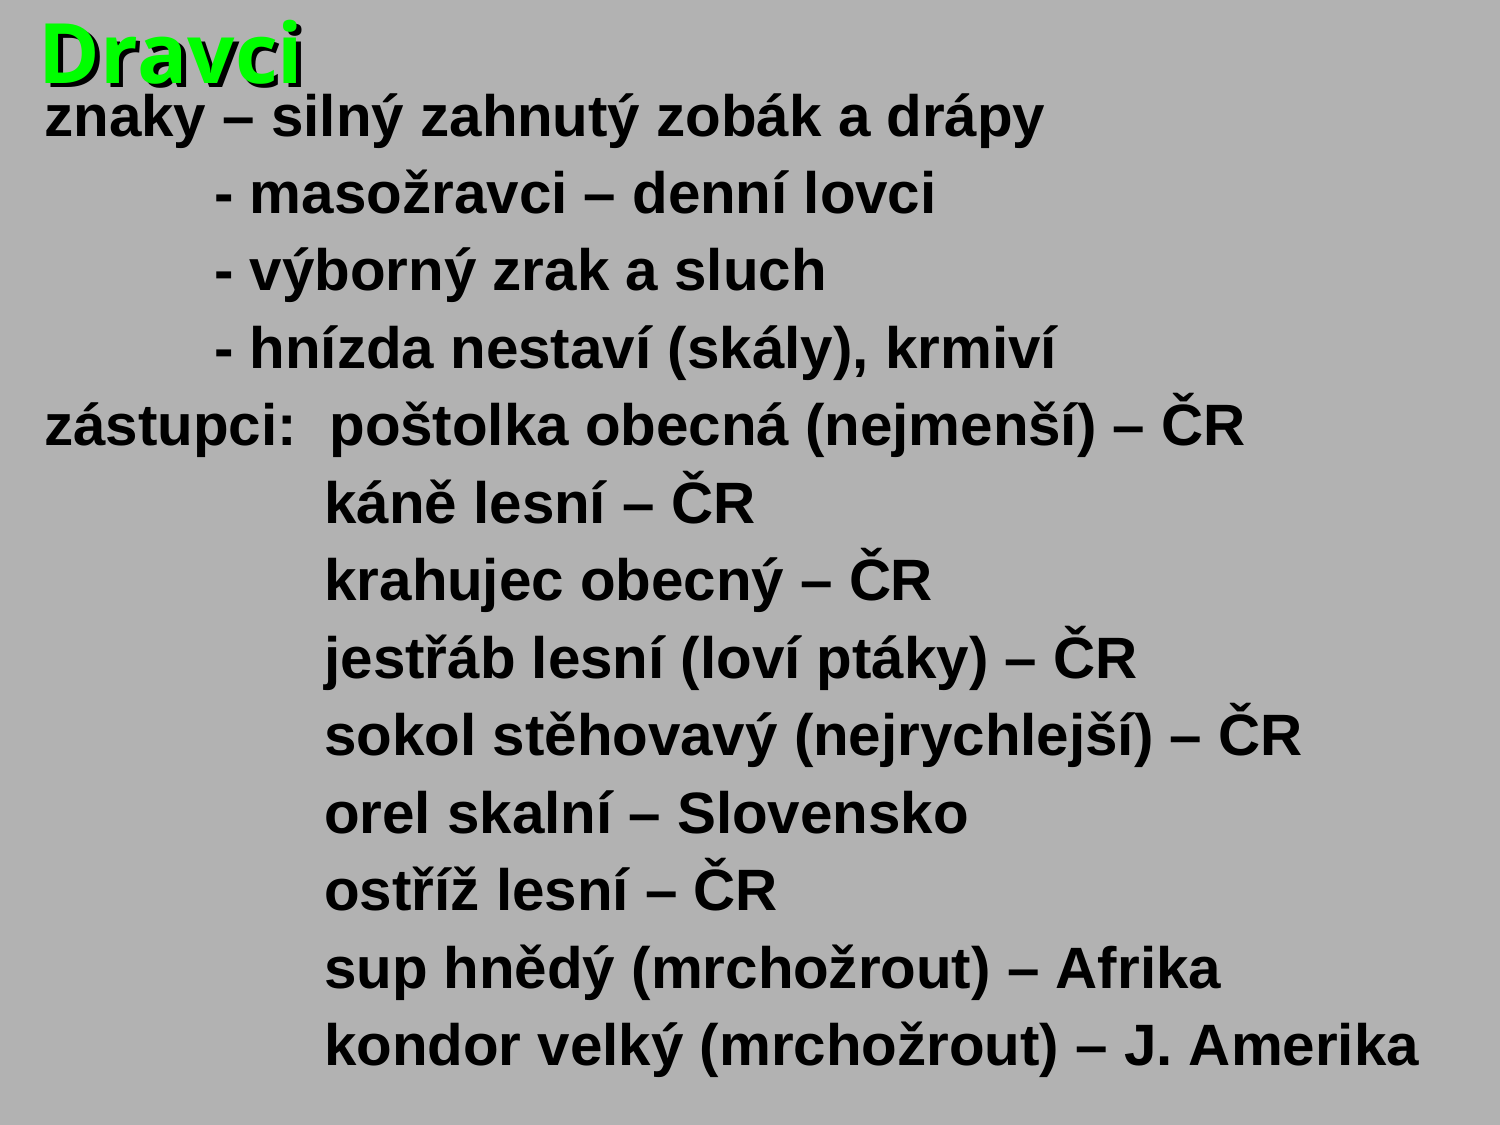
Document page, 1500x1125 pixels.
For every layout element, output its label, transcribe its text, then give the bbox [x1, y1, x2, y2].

title Dravci [0, 0, 1415, 121]
list znaky – silný zahnutý zobák a drápy - masožravci – denní lovci - výborný zrak a sluch - hnízda nestaví (skály), krmiví zástupci: poštolka obecná (nejmenší) – ČR káně lesní – ČR krahujec obecný – ČR jestřáb lesní (loví ptáky) – ČR sokol stěhovavý (nejrychlejší) – ČR orel skalní – Slovensko ostříž lesní – ČR sup hnědý (mrchožrout) – Afrika kondor velký (mrchožrout) – J. Amerika [29, 78, 1500, 1086]
